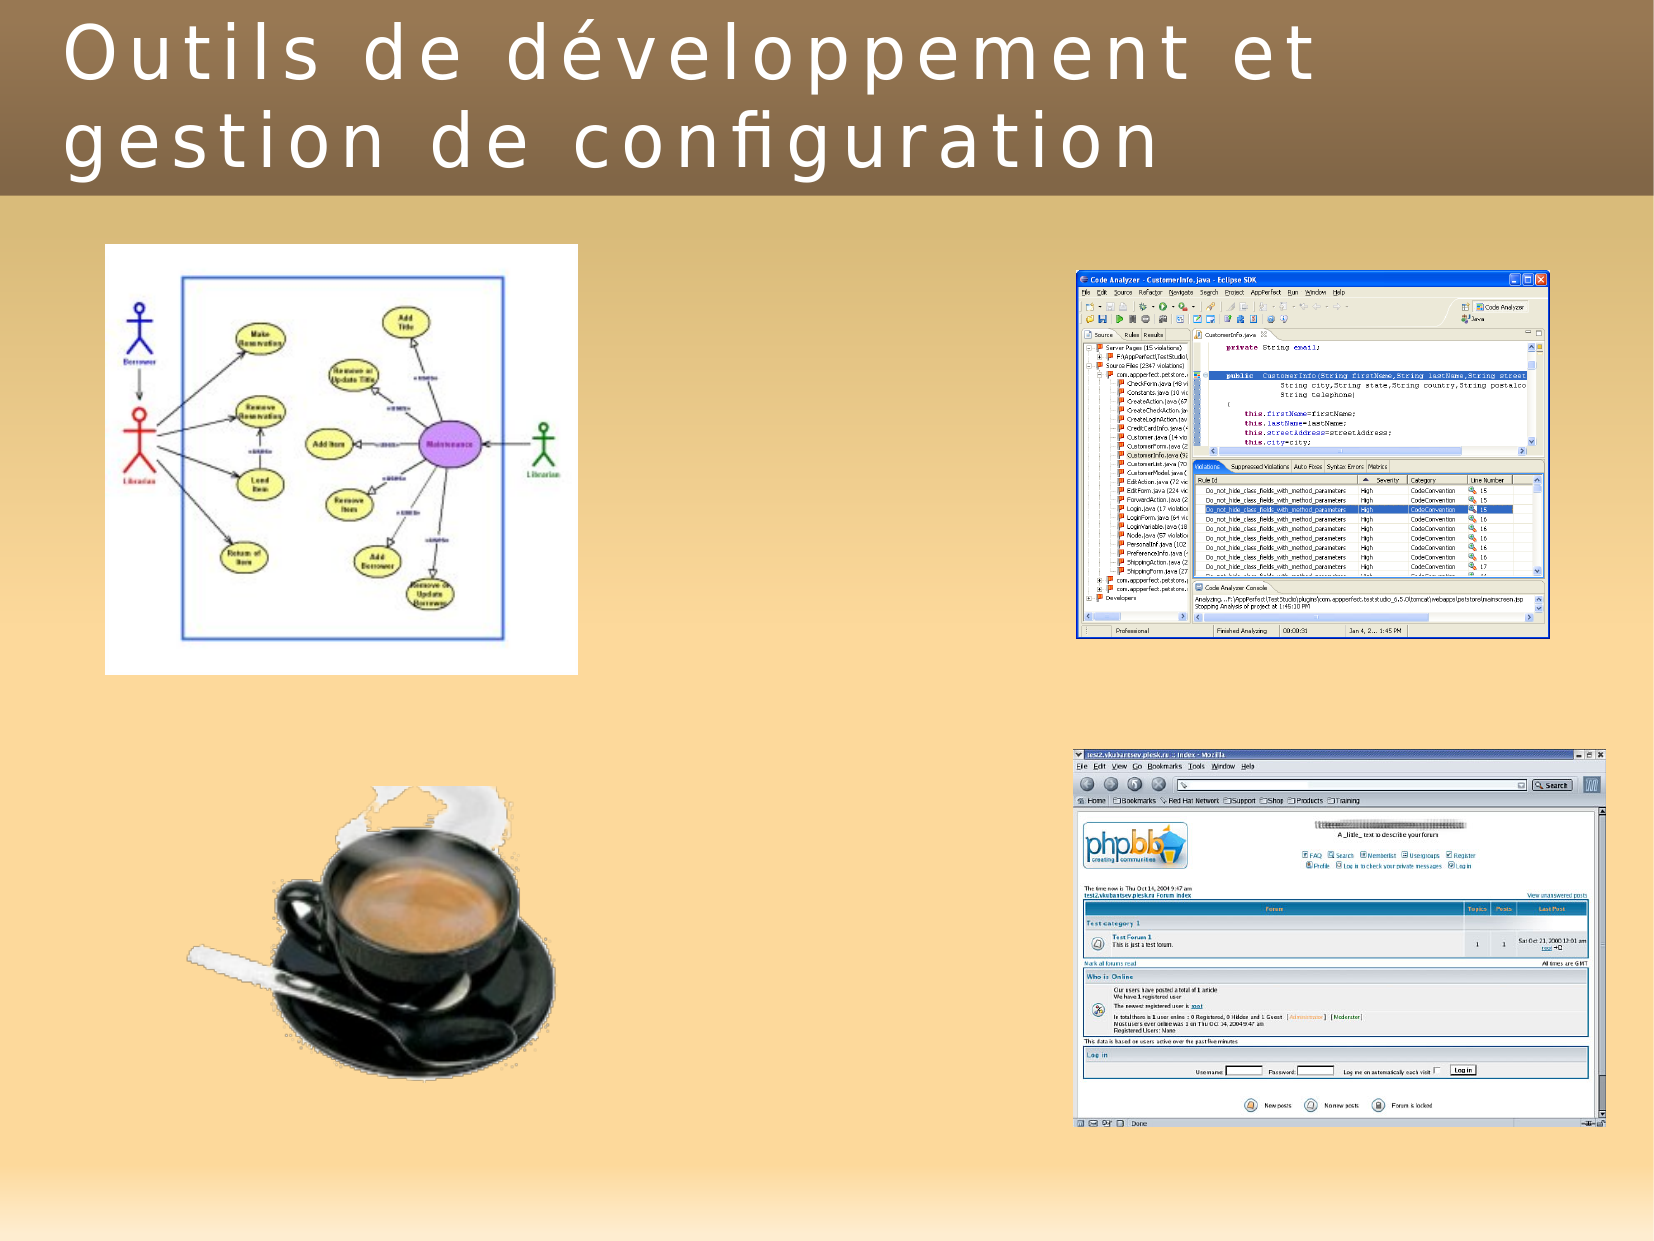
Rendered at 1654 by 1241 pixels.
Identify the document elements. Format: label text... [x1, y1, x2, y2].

title Outils de développement et gestion de configuration [62, 10, 1598, 185]
picture [0, 0, 1654, 1241]
